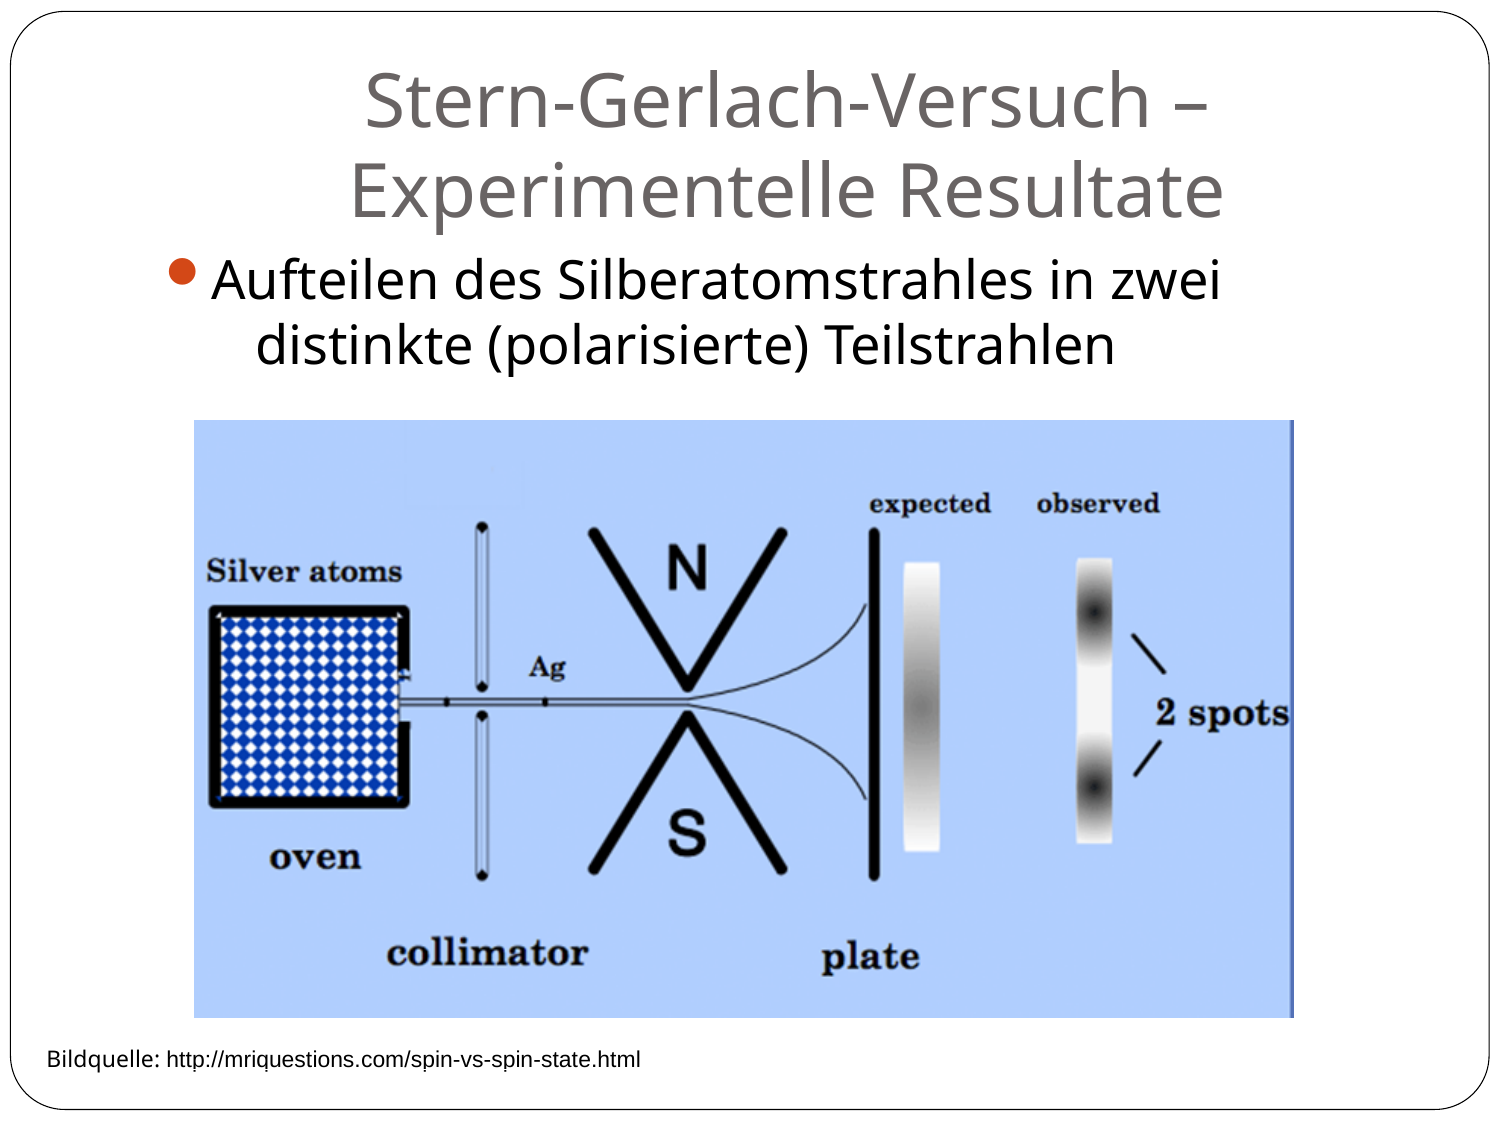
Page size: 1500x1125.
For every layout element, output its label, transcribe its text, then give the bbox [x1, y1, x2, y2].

picture [194, 420, 1294, 1018]
list Aufteilen des Silberatomstrahles in zwei distinkte (polarisierte) Teilstrahlen [150, 237, 1426, 988]
text_box Bildquelle: http://mriquestions.com/spin-vs-spin-state.html [31, 1037, 880, 1080]
title Stern-Gerlach-Versuch – Experimentelle Resultate [150, 45, 1426, 232]
